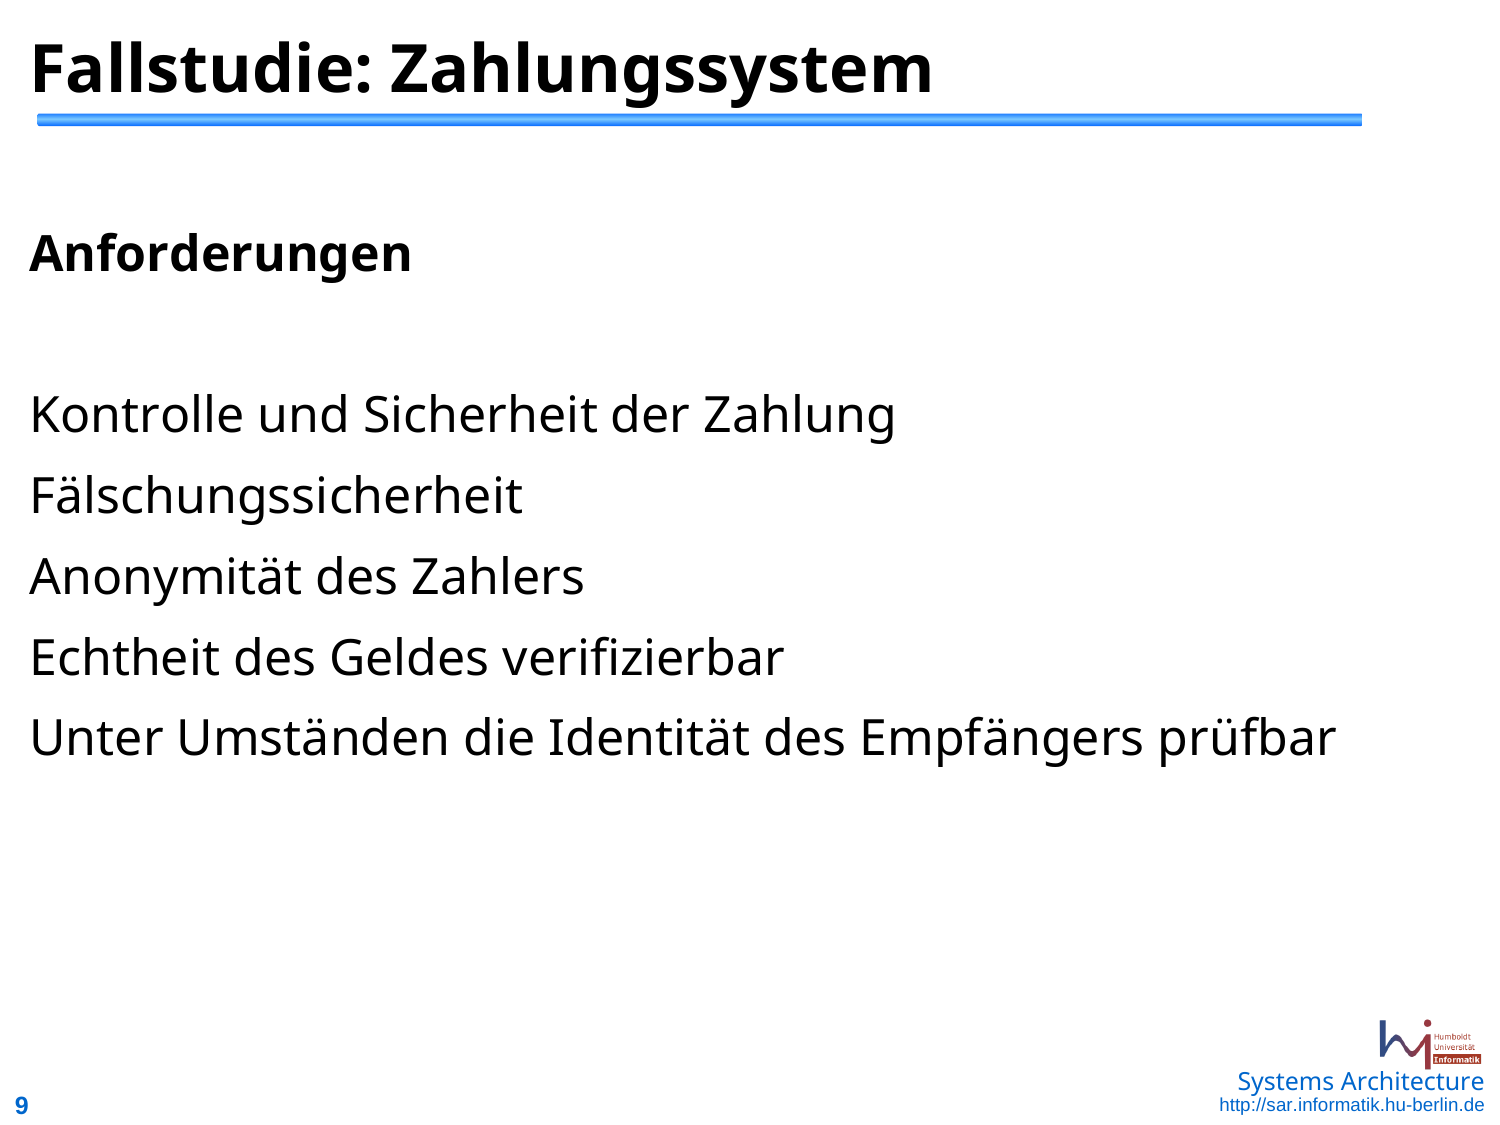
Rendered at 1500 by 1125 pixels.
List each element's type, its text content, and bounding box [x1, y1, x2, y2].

picture [1376, 1044, 1483, 1071]
title Fallstudie: Zahlungssystem [29, 26, 1500, 108]
list Anforderungen Kontrolle und Sicherheit der Zahlung Fälschungssicherheit Anonymität des Zahlers Echtheit des Geldes verifizierbar Unter Umständen die Identität des Empfängers prüfbar [29, 137, 1500, 1044]
